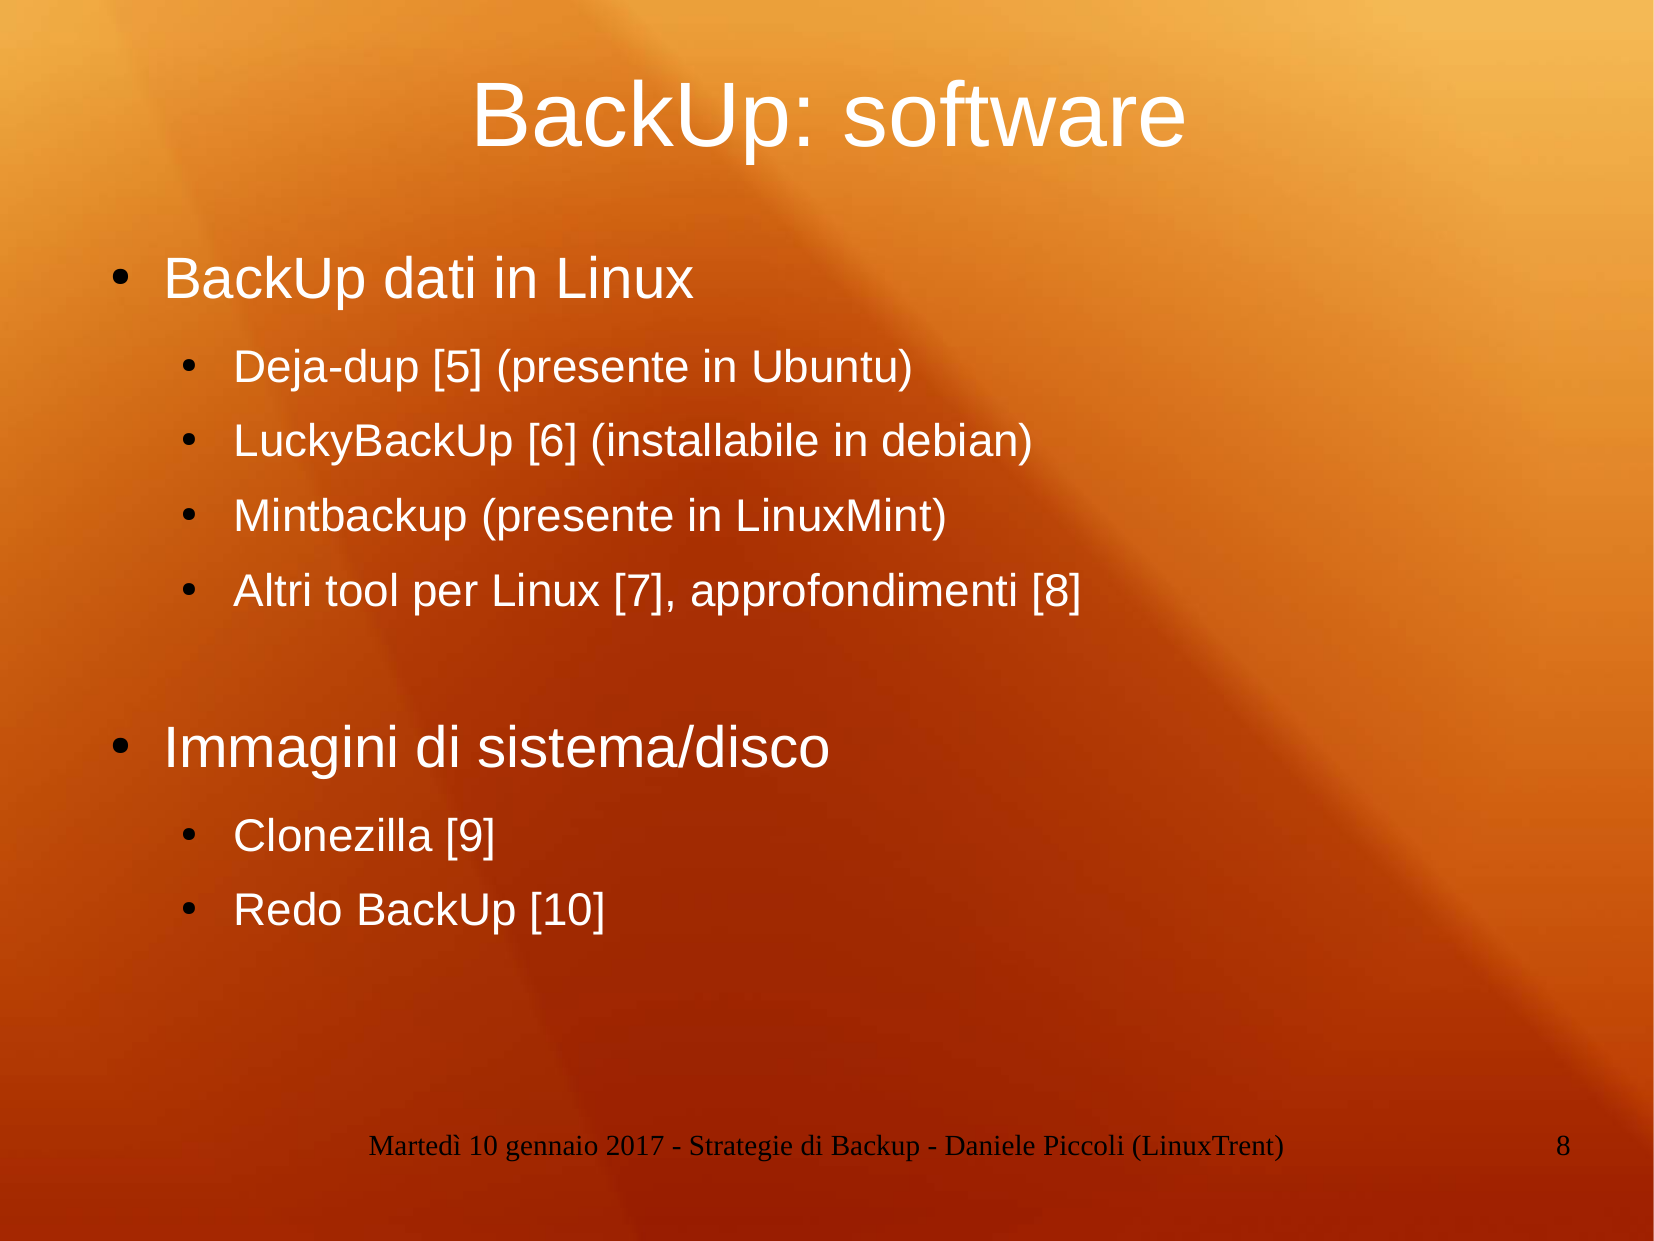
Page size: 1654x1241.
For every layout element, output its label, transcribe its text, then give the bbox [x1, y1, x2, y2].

list BackUp dati in Linux Deja-dup [5] (presente in Ubuntu) LuckyBackUp [6] (installabile in debian) Mintbackup (presente in LinuxMint) Altri tool per Linux [7], approfondimenti [8] Immagini di sistema/disco Clonezilla [9] Redo BackUp [10] [92, 245, 1581, 966]
title BackUp: software [85, 47, 1574, 182]
picture [0, 0, 1654, 1241]
